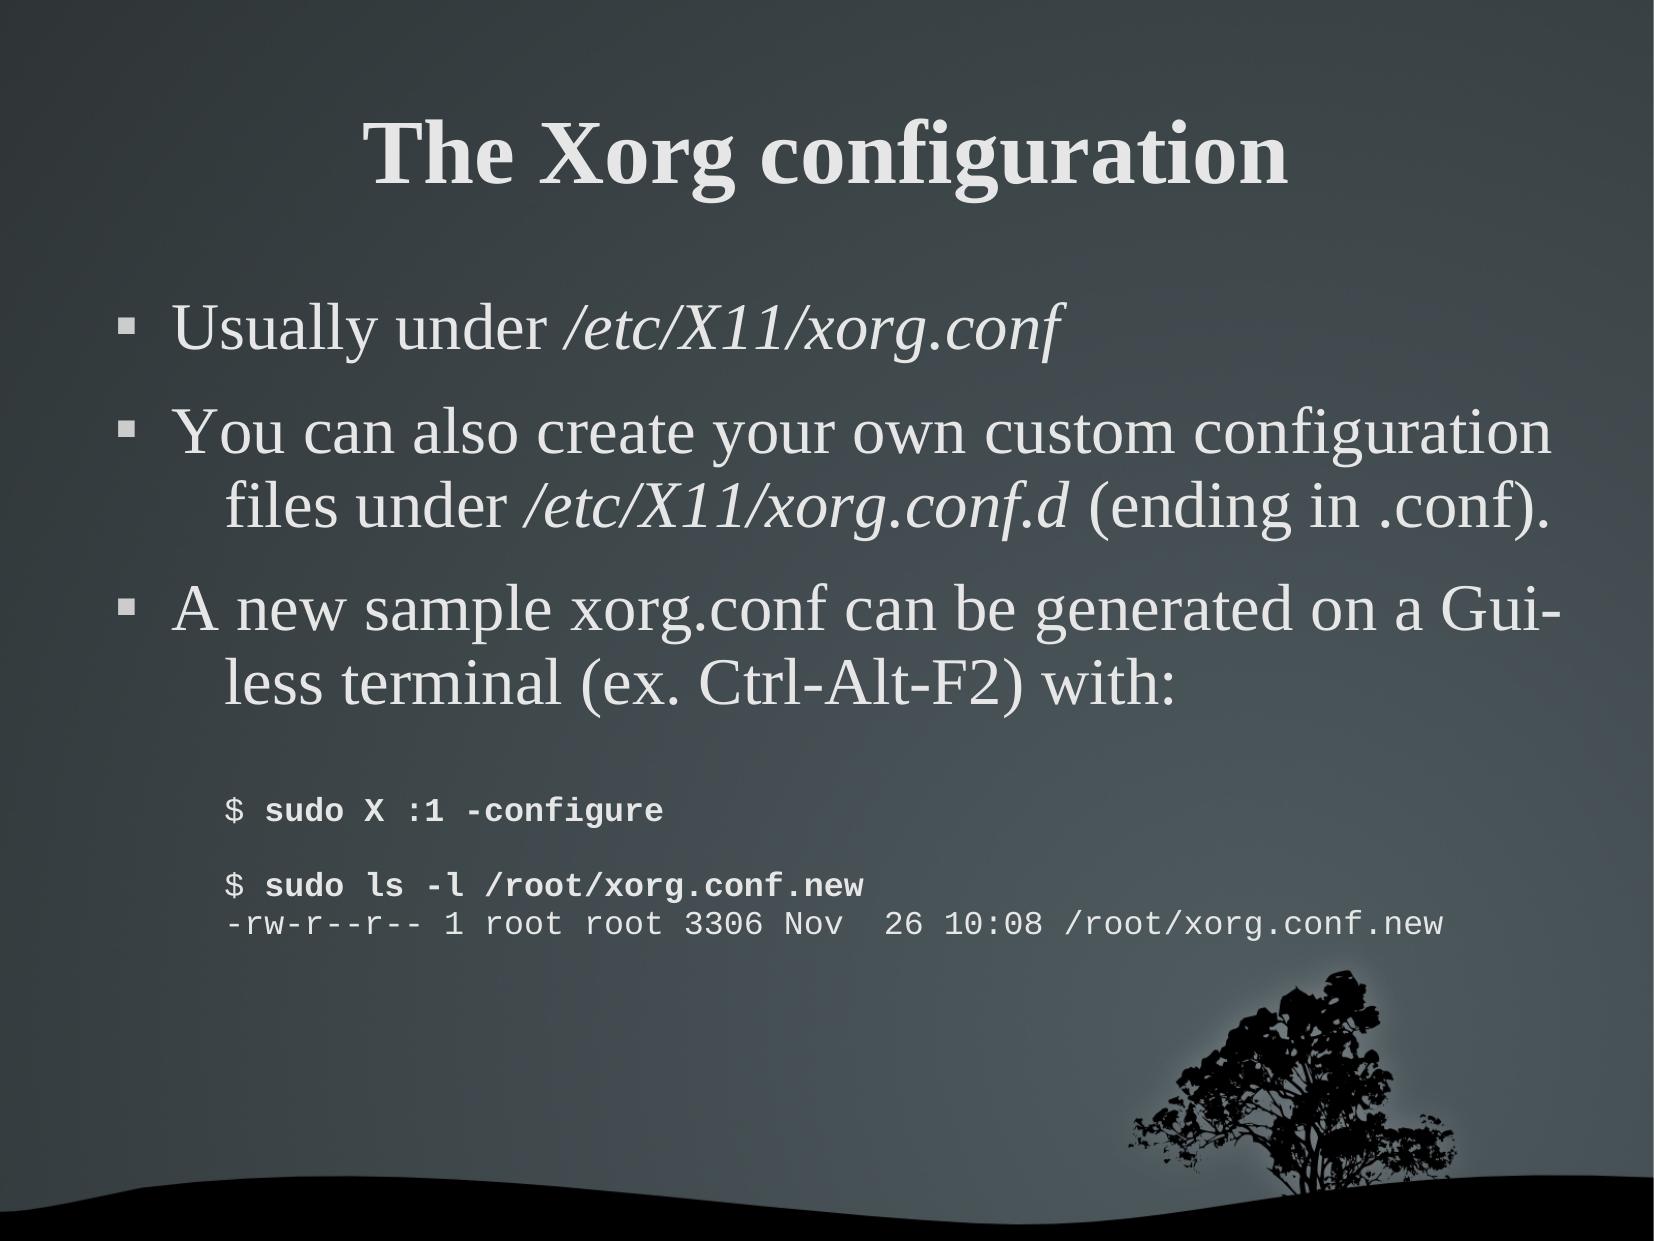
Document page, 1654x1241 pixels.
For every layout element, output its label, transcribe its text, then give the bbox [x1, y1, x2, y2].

title The Xorg configuration [82, 49, 1571, 257]
picture [0, 0, 1654, 1241]
list Usually under /etc/X11/xorg.conf You can also create your own custom configuration files under /etc/X11/xorg.conf.d (ending in .conf). A new sample xorg.conf can be generated on a Gui-less terminal (ex. Ctrl-Alt-F2) with: $ sudo X :1 -configure $ sudo ls -l /root/xorg.conf.new -rw-r--r-- 1 root root 3306 Nov 26 10:08 /root/xorg.conf.new [82, 290, 1571, 1109]
